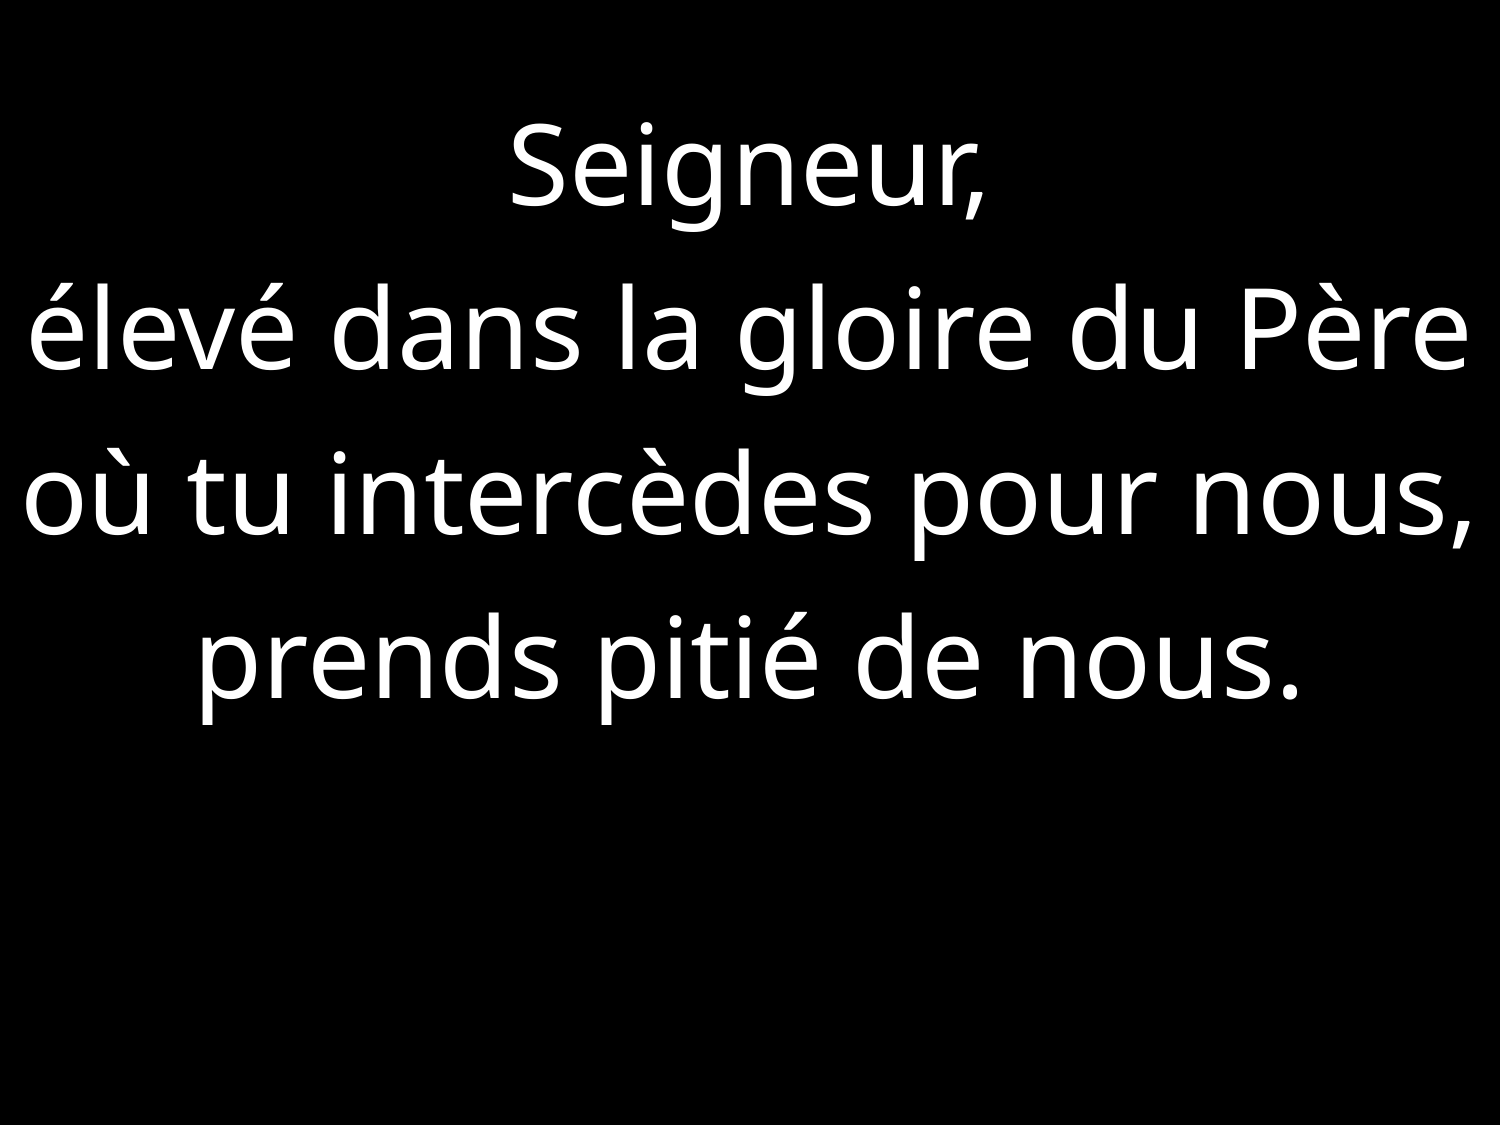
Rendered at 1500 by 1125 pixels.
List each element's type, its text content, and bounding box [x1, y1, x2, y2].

subtitle Seigneur, élevé dans la gloire du Père où tu intercèdes pour nous, prends pitié de nous. [0, 0, 1500, 1125]
